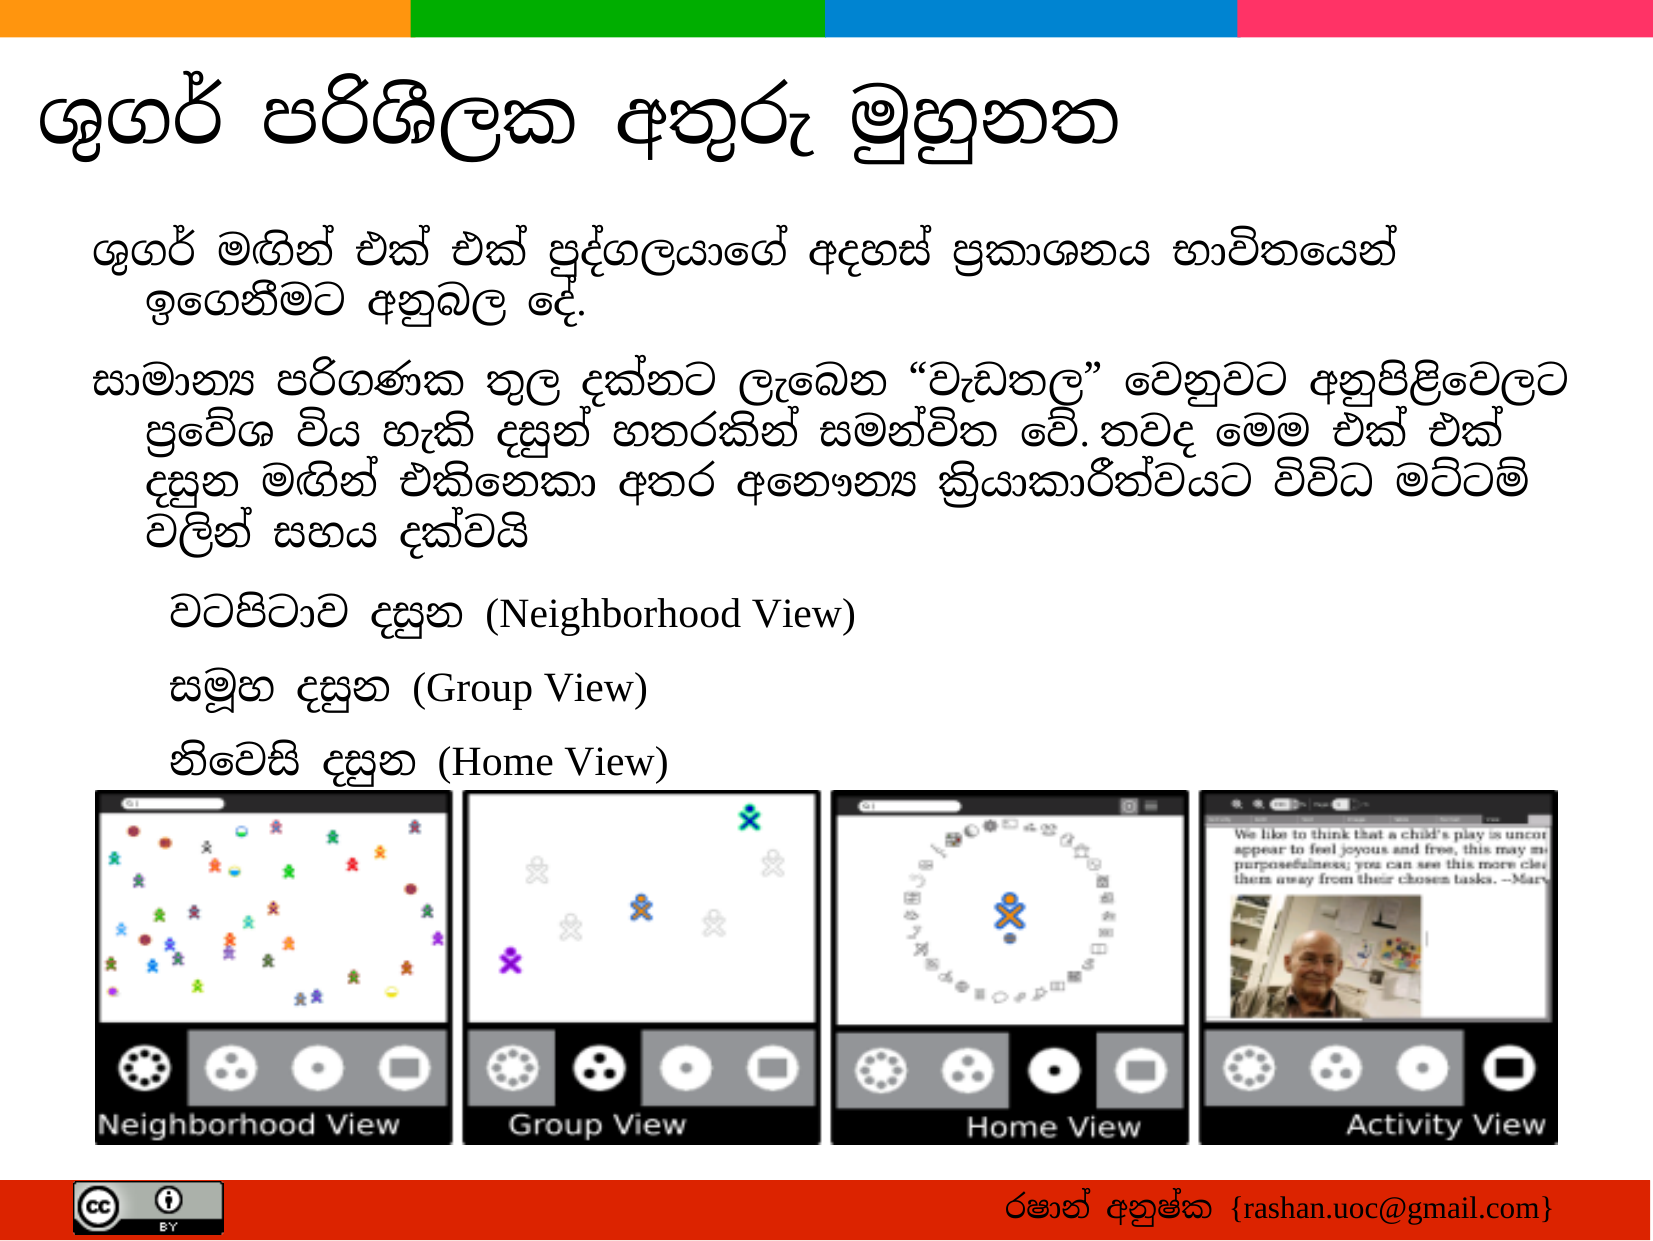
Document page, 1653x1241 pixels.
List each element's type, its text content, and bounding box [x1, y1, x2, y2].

list ශුගර් මඟින් එක් එක් පුද්ගලයාගේ අදහස් ප්‍රකාශනය භාවිතයෙන් ඉගෙනීමට අනුබල දේ. සාමාන්‍ය පරිගණක තුල දක්නට ලැබෙන “වැඩතල” වෙනුවට අනුපිළිවෙලට ප්‍රවේශ විය හැකි දසුන් හතරකින් සමන්විත වේ. තවද මෙම එක් එක් දසුන මඟින් එකිනෙකා අතර අනෞන්‍ය ක්‍රියාකාරීත්වයට විවිධ මට්ටම් වලින් සහය දක්වයි වටපිටාව දසුන (Neighborhood View) සමූහ දසුන (Group View) නිවෙසි දසුන (Home View) ක්‍රියාකාරකම් දසුන (Activity View) [75, 225, 1575, 788]
picture [73, 1181, 224, 1235]
picture [95, 790, 1558, 1145]
title ශුගර් පරිශීලක අතුරු මුහුනත [37, 69, 1613, 163]
